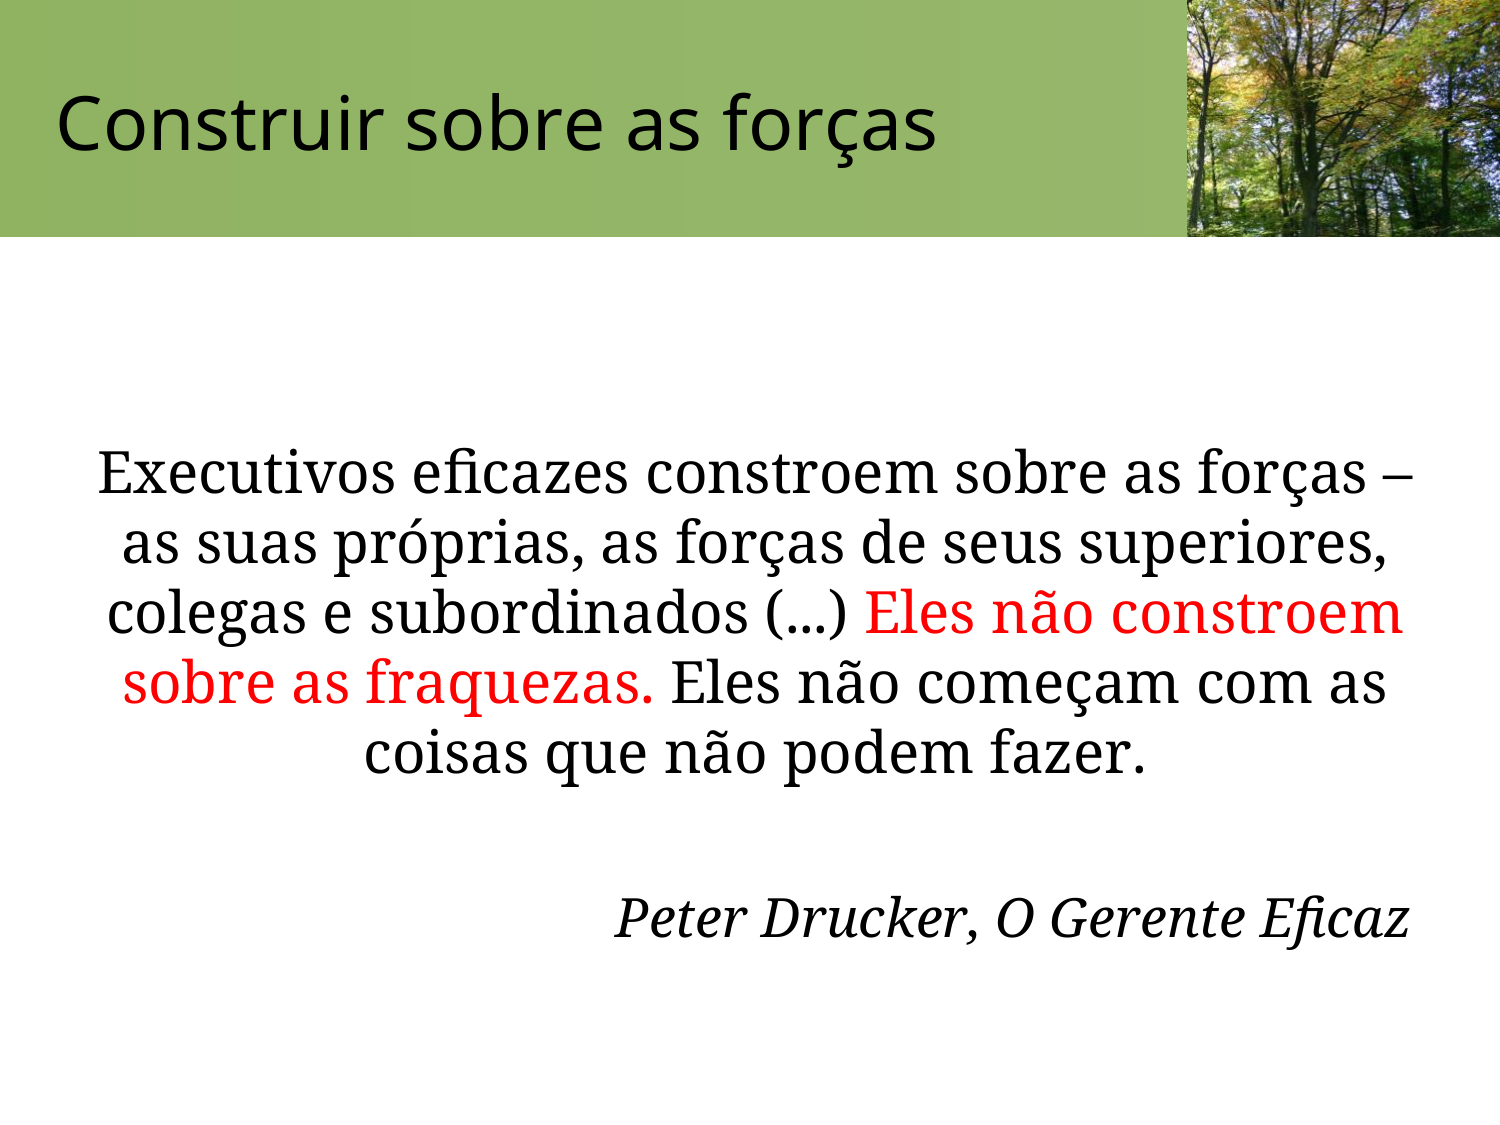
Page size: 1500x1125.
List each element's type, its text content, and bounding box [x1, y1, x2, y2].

list Executivos eficazes constroem sobre as forças – as suas próprias, as forças de seus superiores, colegas e subordinados (...) Eles não constroem sobre as fraquezas. Eles não começam com as coisas que não podem fazer. Peter Drucker, O Gerente Eficaz [82, 290, 1441, 1010]
picture [1187, 0, 1500, 237]
title Construir sobre as forças [41, 45, 1164, 197]
